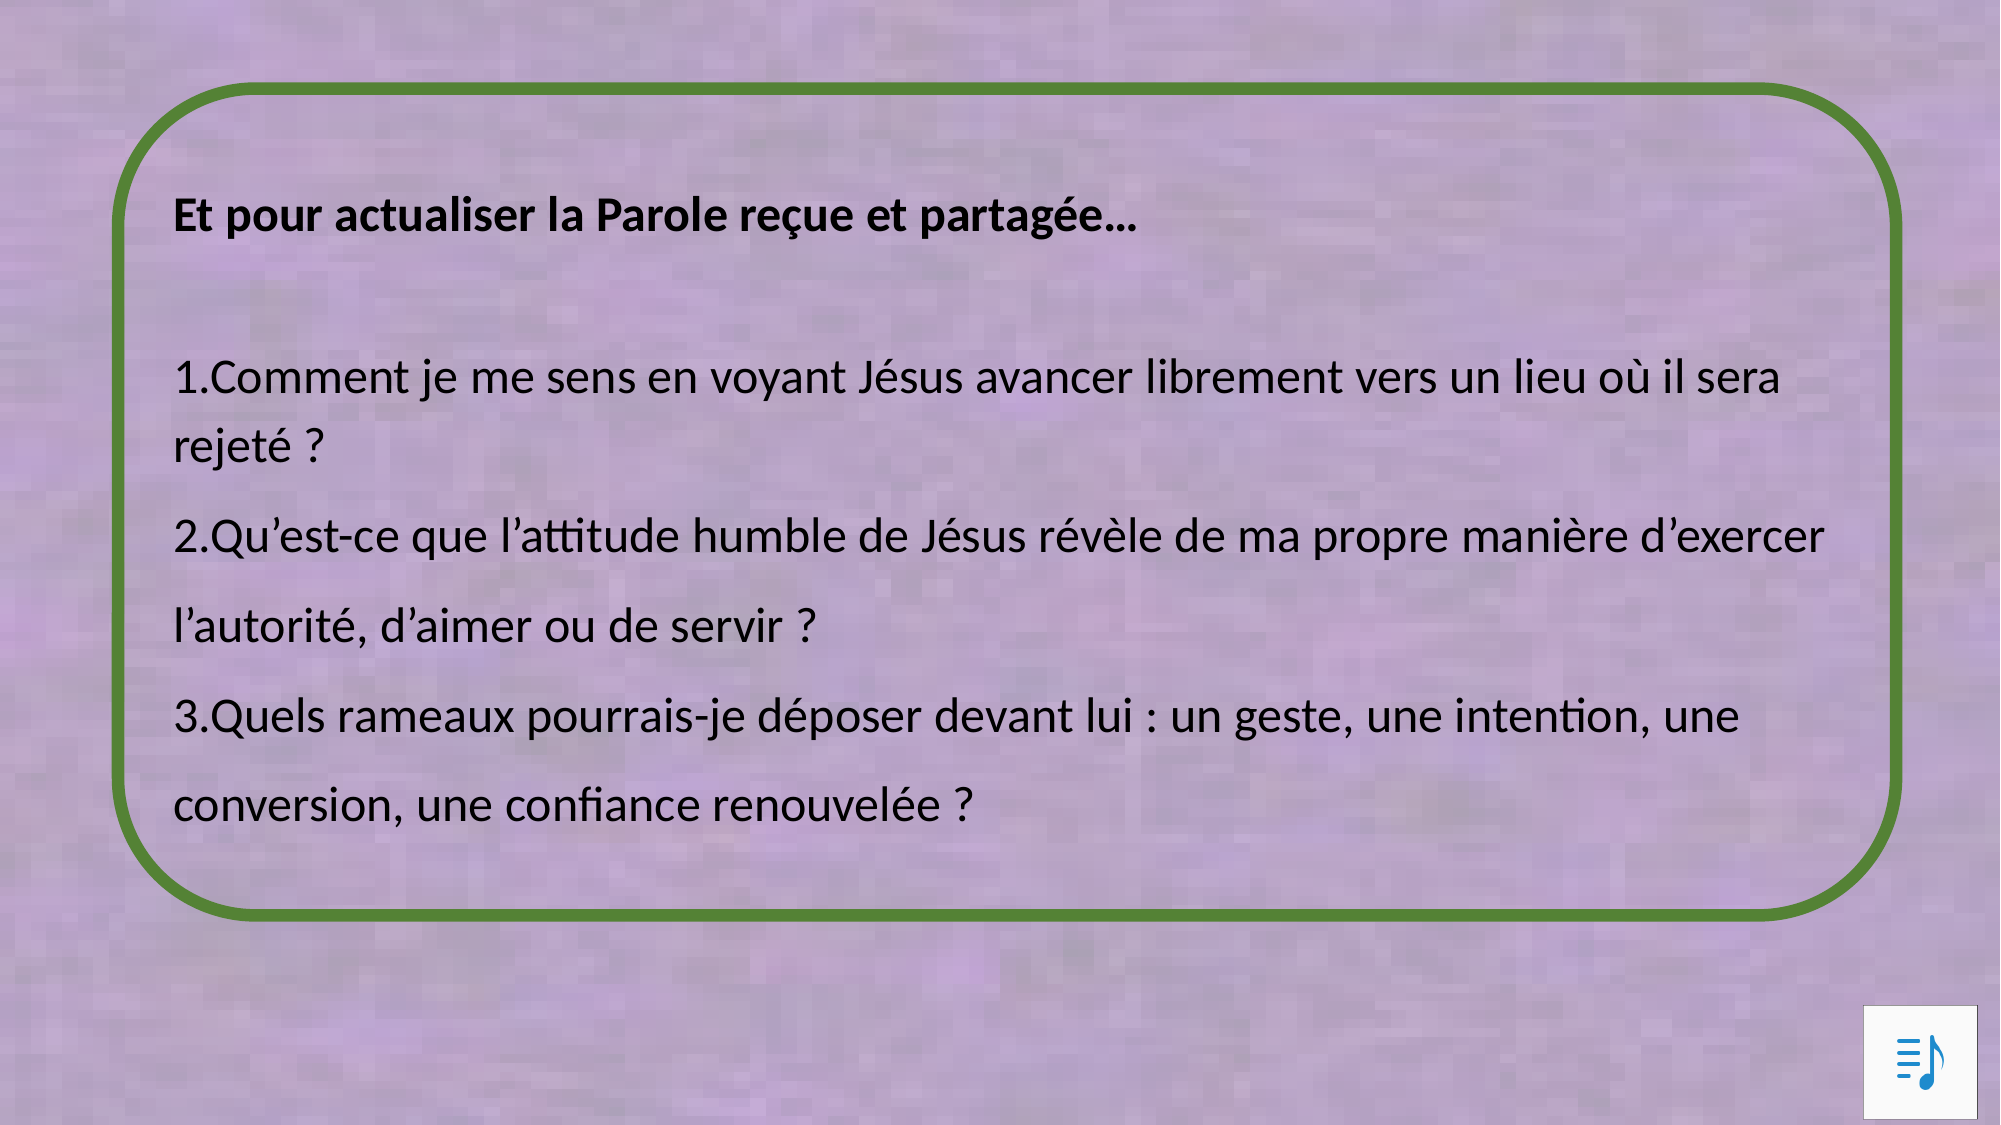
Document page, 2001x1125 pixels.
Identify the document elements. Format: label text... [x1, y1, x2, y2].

text_box Et pour actualiser la Parole reçue et partagée… 1.Comment je me sens en voyant Jésus avancer librement vers un lieu où il sera rejeté ? 2.Qu’est-ce que l’attitude humble de Jésus révèle de ma propre manière d’exercer l’autorité, d’aimer ou de servir ? 3.Quels rameaux pourrais-je déposer devant lui : un geste, une intention, une conversion, une confiance renouvelée ? [117, 88, 1897, 916]
text_box [1862, 1003, 1979, 1121]
